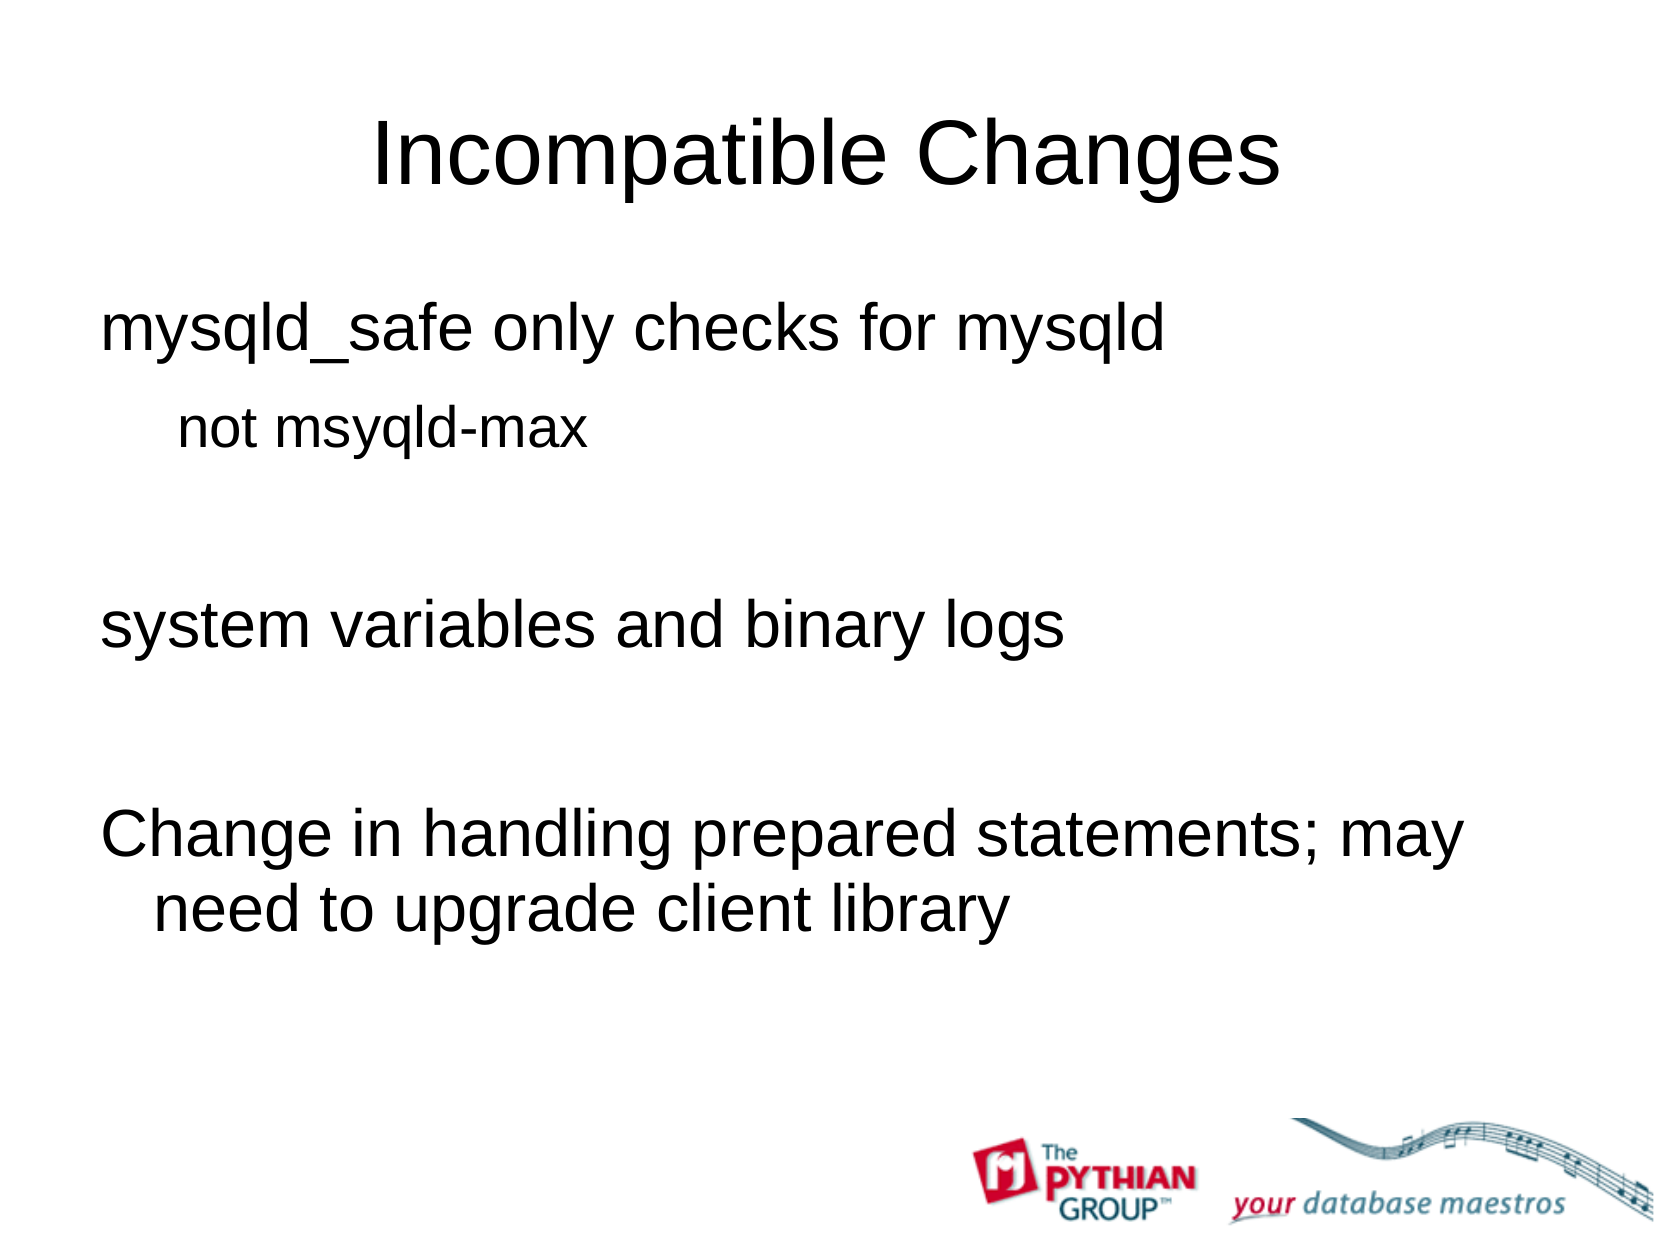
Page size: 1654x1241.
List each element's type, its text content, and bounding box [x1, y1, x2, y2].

list mysqld_safe only checks for mysqld not msyqld-max system variables and binary logs Change in handling prepared statements; may need to upgrade client library [82, 290, 1571, 1094]
title Incompatible Changes [82, 49, 1571, 257]
picture [955, 1118, 1654, 1241]
